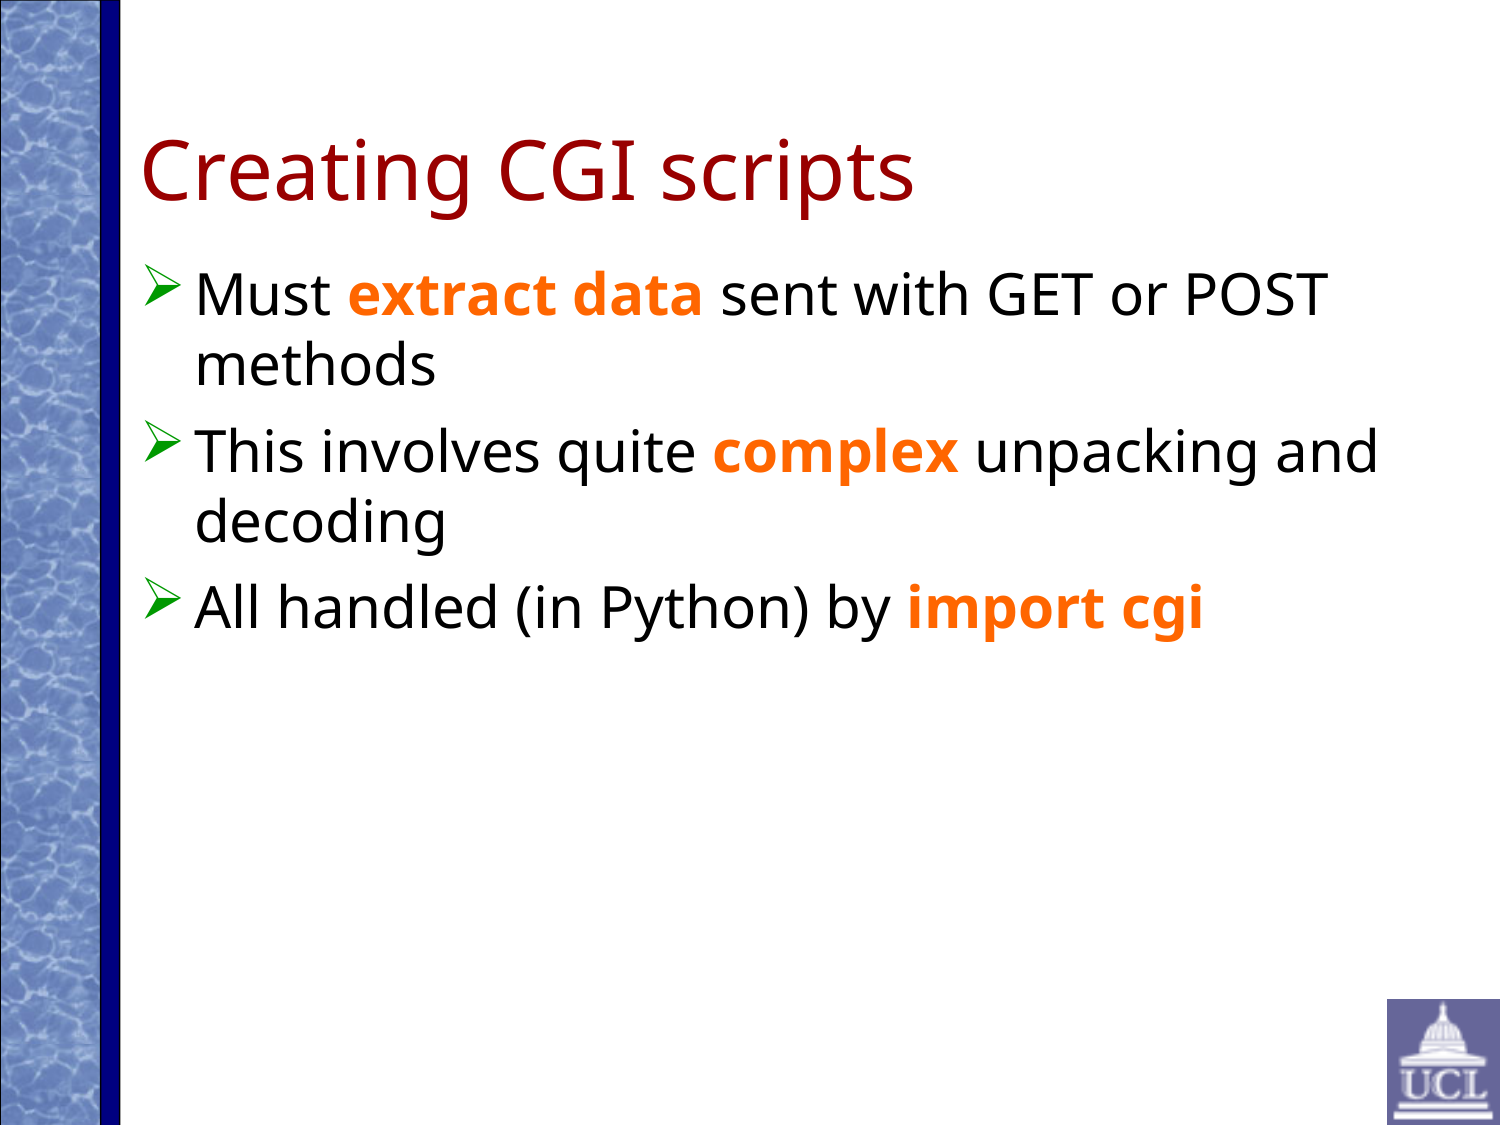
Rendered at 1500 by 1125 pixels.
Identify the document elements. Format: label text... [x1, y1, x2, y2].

title Creating CGI scripts [124, 37, 1413, 225]
picture [1387, 999, 1500, 1125]
picture [1, 1, 99, 1125]
list Must extract data sent with GET or POST methods This involves quite complex unpacking and decoding All handled (in Python) by import cgi [125, 249, 1417, 1088]
